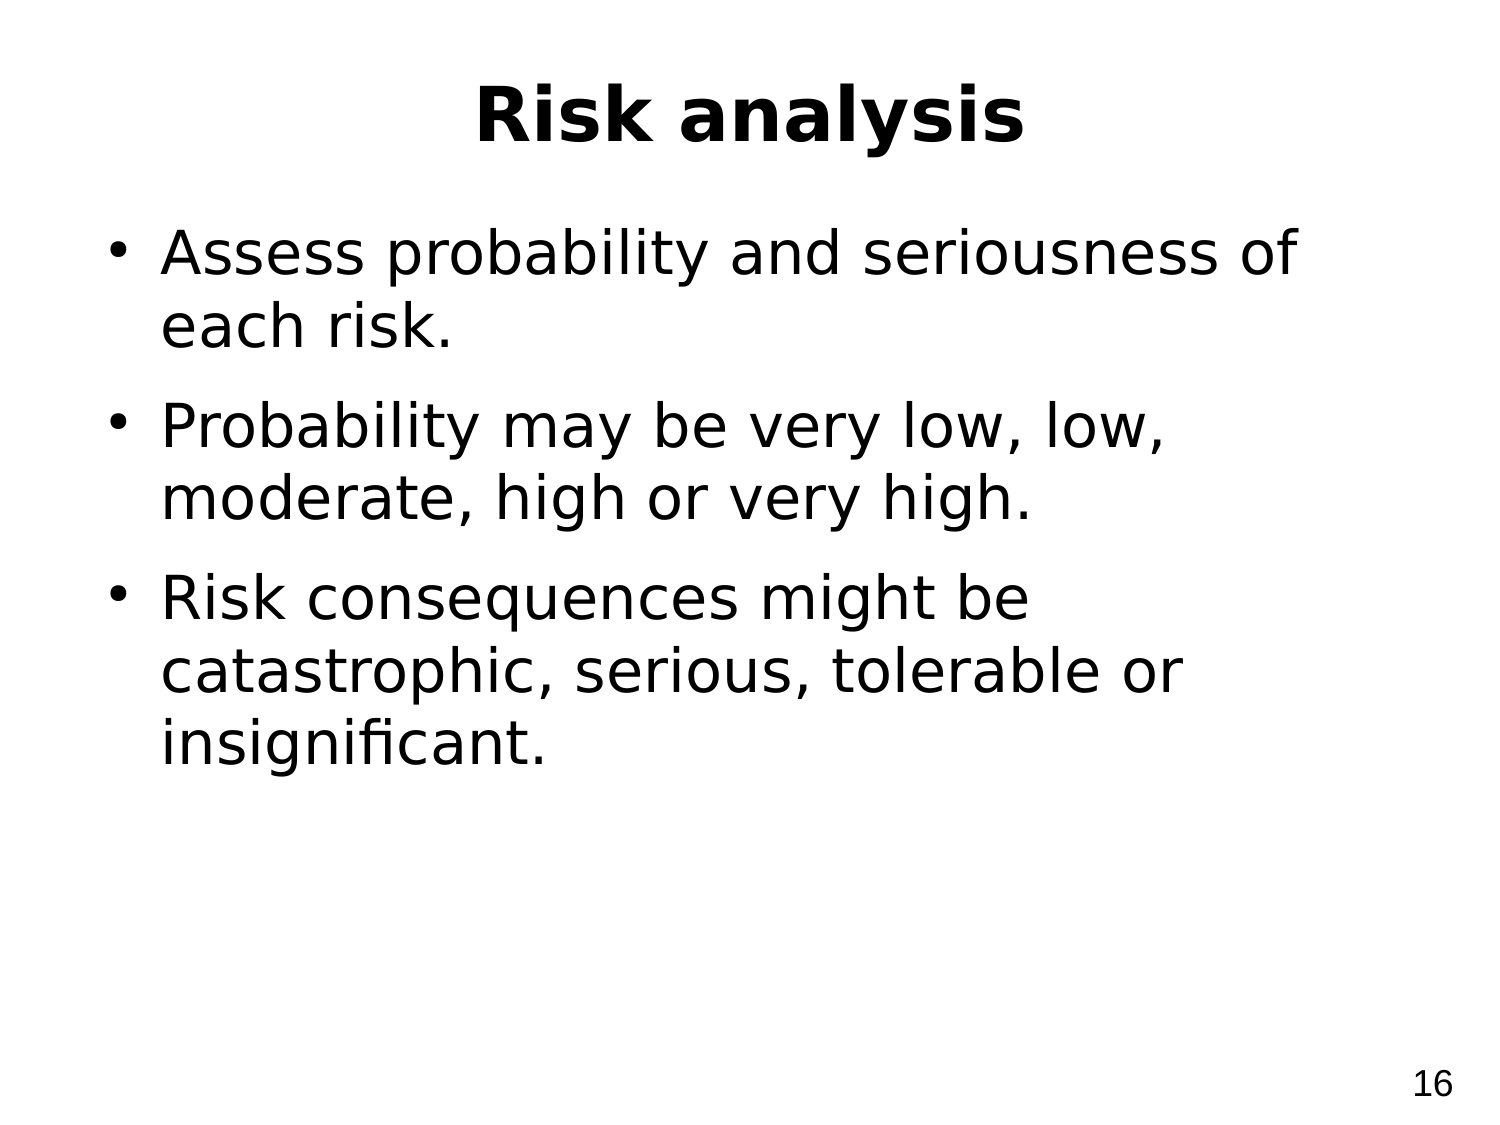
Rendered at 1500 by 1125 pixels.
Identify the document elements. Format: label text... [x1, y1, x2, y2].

title Risk analysis [75, 44, 1425, 177]
list Assess probability and seriousness of each risk. Probability may be very low, low, moderate, high or very high. Risk consequences might be catastrophic, serious, tolerable or insignificant. [75, 206, 1425, 1093]
